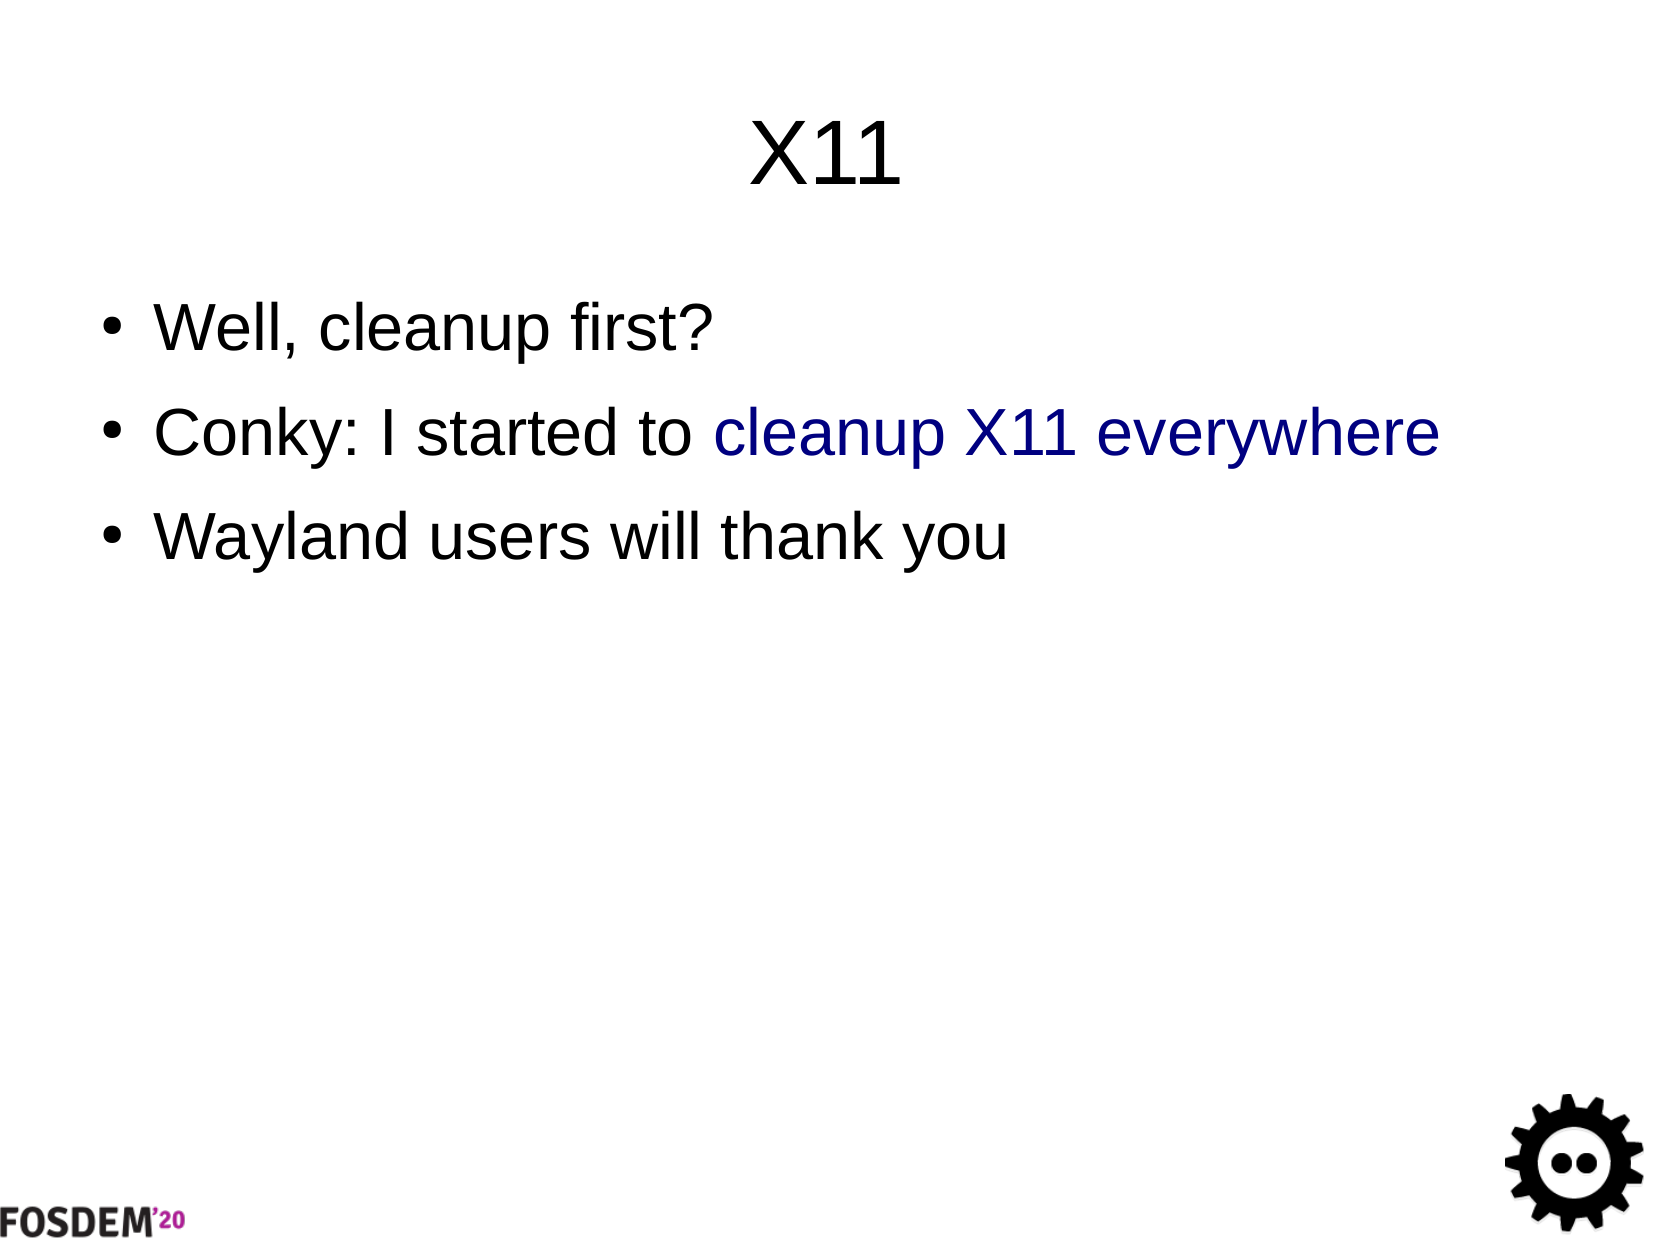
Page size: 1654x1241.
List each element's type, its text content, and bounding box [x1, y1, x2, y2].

list Well, cleanup first? Conky: I started to cleanup X11 everywhere Wayland users will thank you [82, 290, 1571, 1010]
title X11 [82, 49, 1571, 257]
picture [1505, 1094, 1648, 1235]
picture [0, 1202, 188, 1241]
